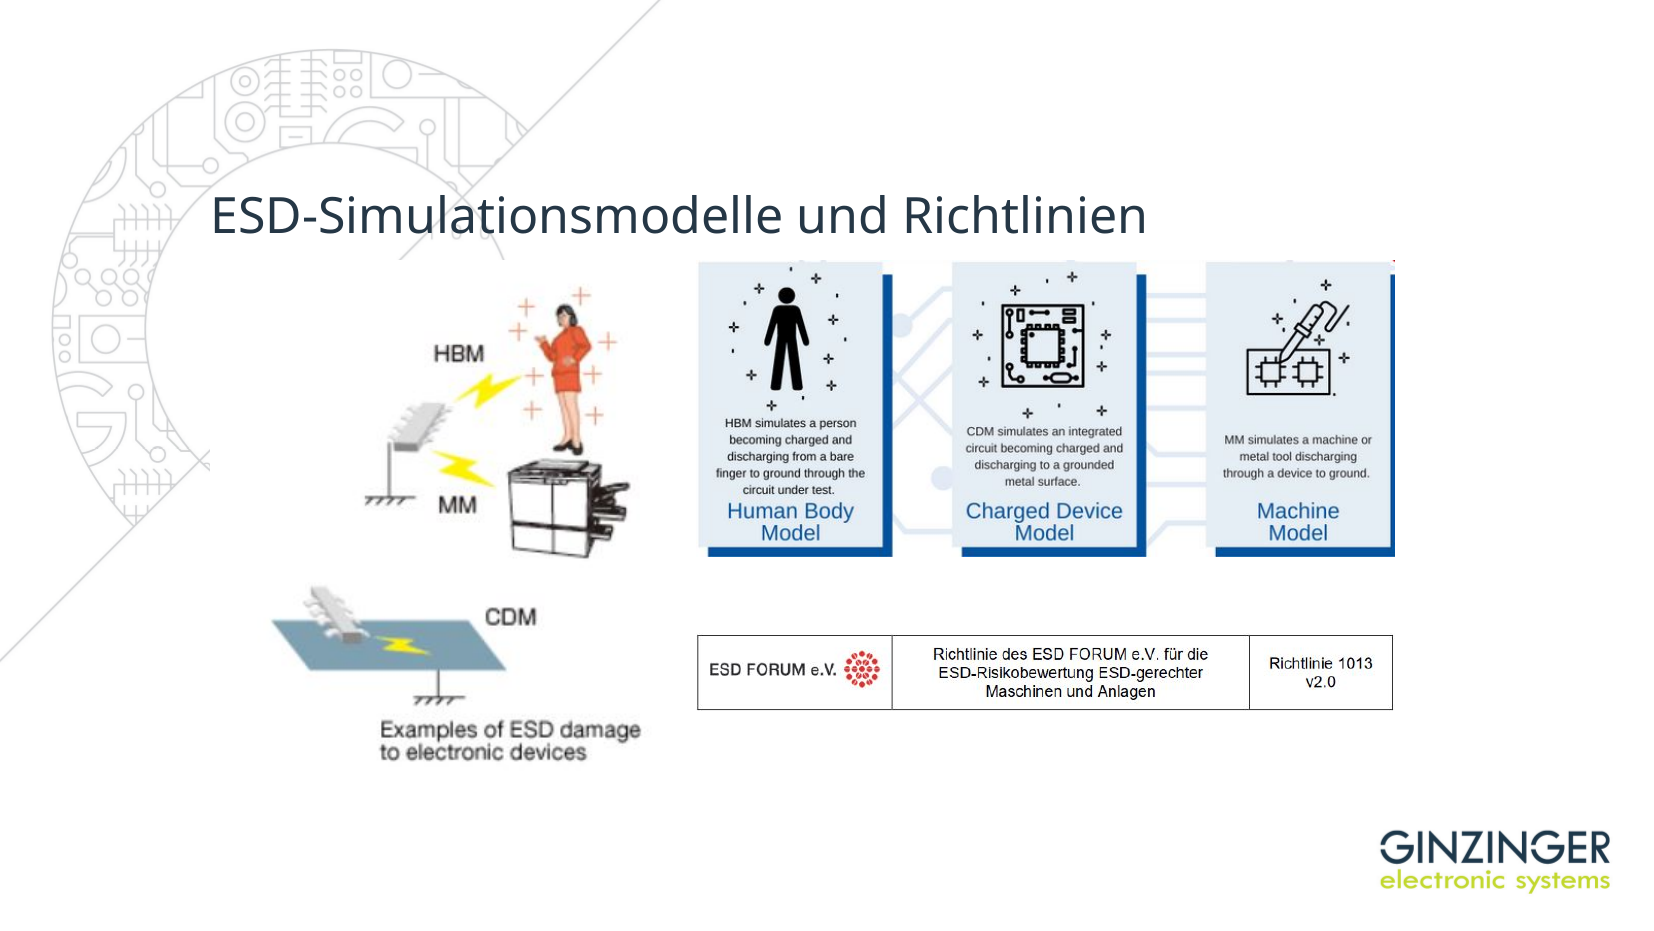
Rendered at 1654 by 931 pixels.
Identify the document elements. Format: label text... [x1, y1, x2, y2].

picture [696, 260, 1395, 557]
picture [210, 260, 689, 796]
picture [696, 633, 1395, 712]
title ESD-Simulationsmodelle und Richtlinien [210, 174, 1597, 253]
